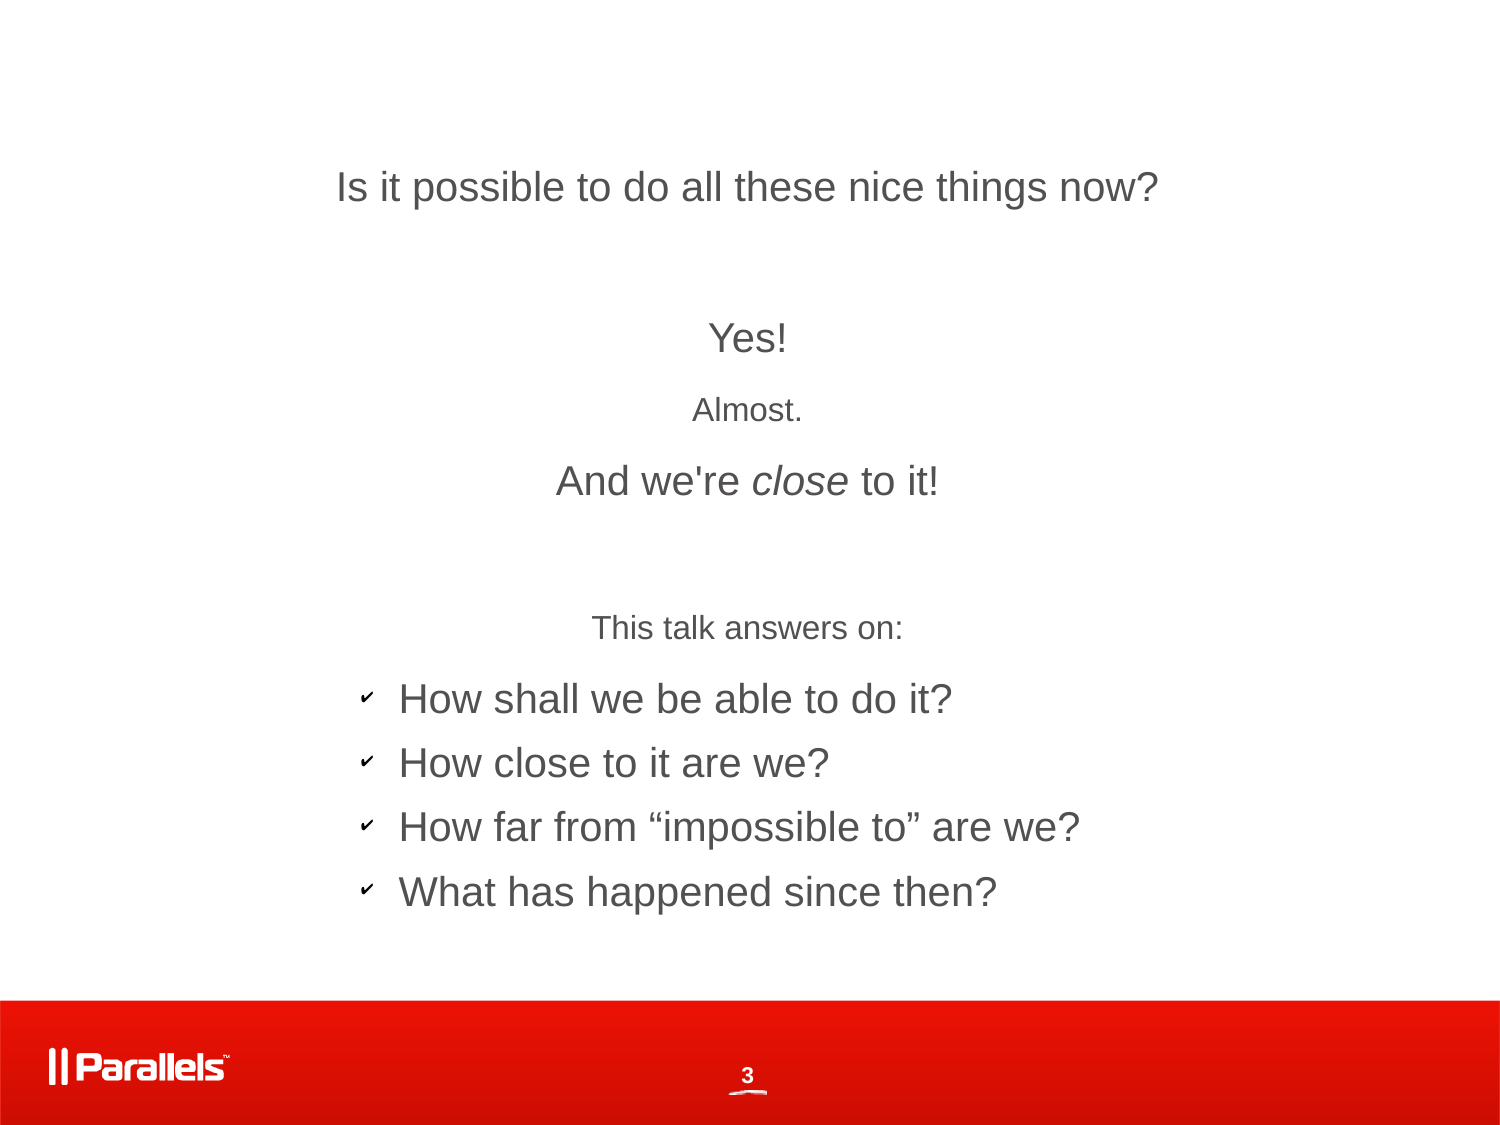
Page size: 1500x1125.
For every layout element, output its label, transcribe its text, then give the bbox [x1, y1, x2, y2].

list Is it possible to do all these nice things now? Yes! Almost. And we're close to it! This talk answers on: How shall we be able to do it? How close to it are we? How far from “impossible to” are we? What has happened since then? [46, 156, 1450, 988]
picture [49, 1046, 230, 1085]
picture [727, 1090, 767, 1095]
